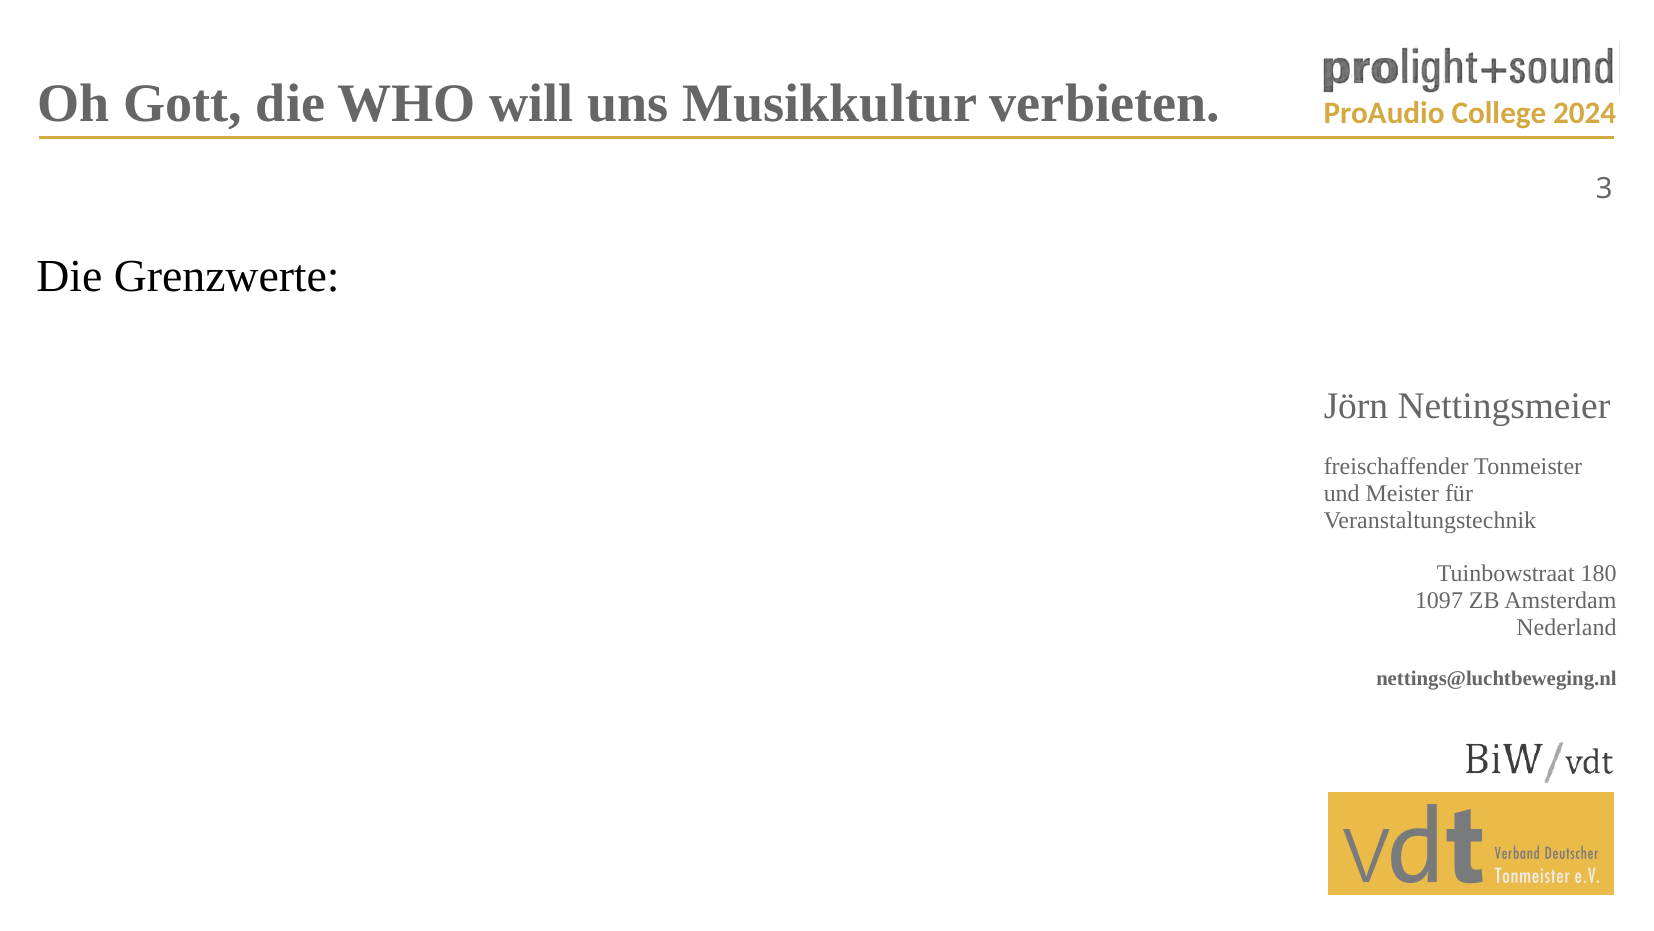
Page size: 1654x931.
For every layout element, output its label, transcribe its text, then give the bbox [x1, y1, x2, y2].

picture [1318, 42, 1620, 93]
title Oh Gott, die WHO will uns Musikkultur verbieten. [37, 45, 1282, 163]
list Die Grenzwerte: [36, 187, 1278, 910]
